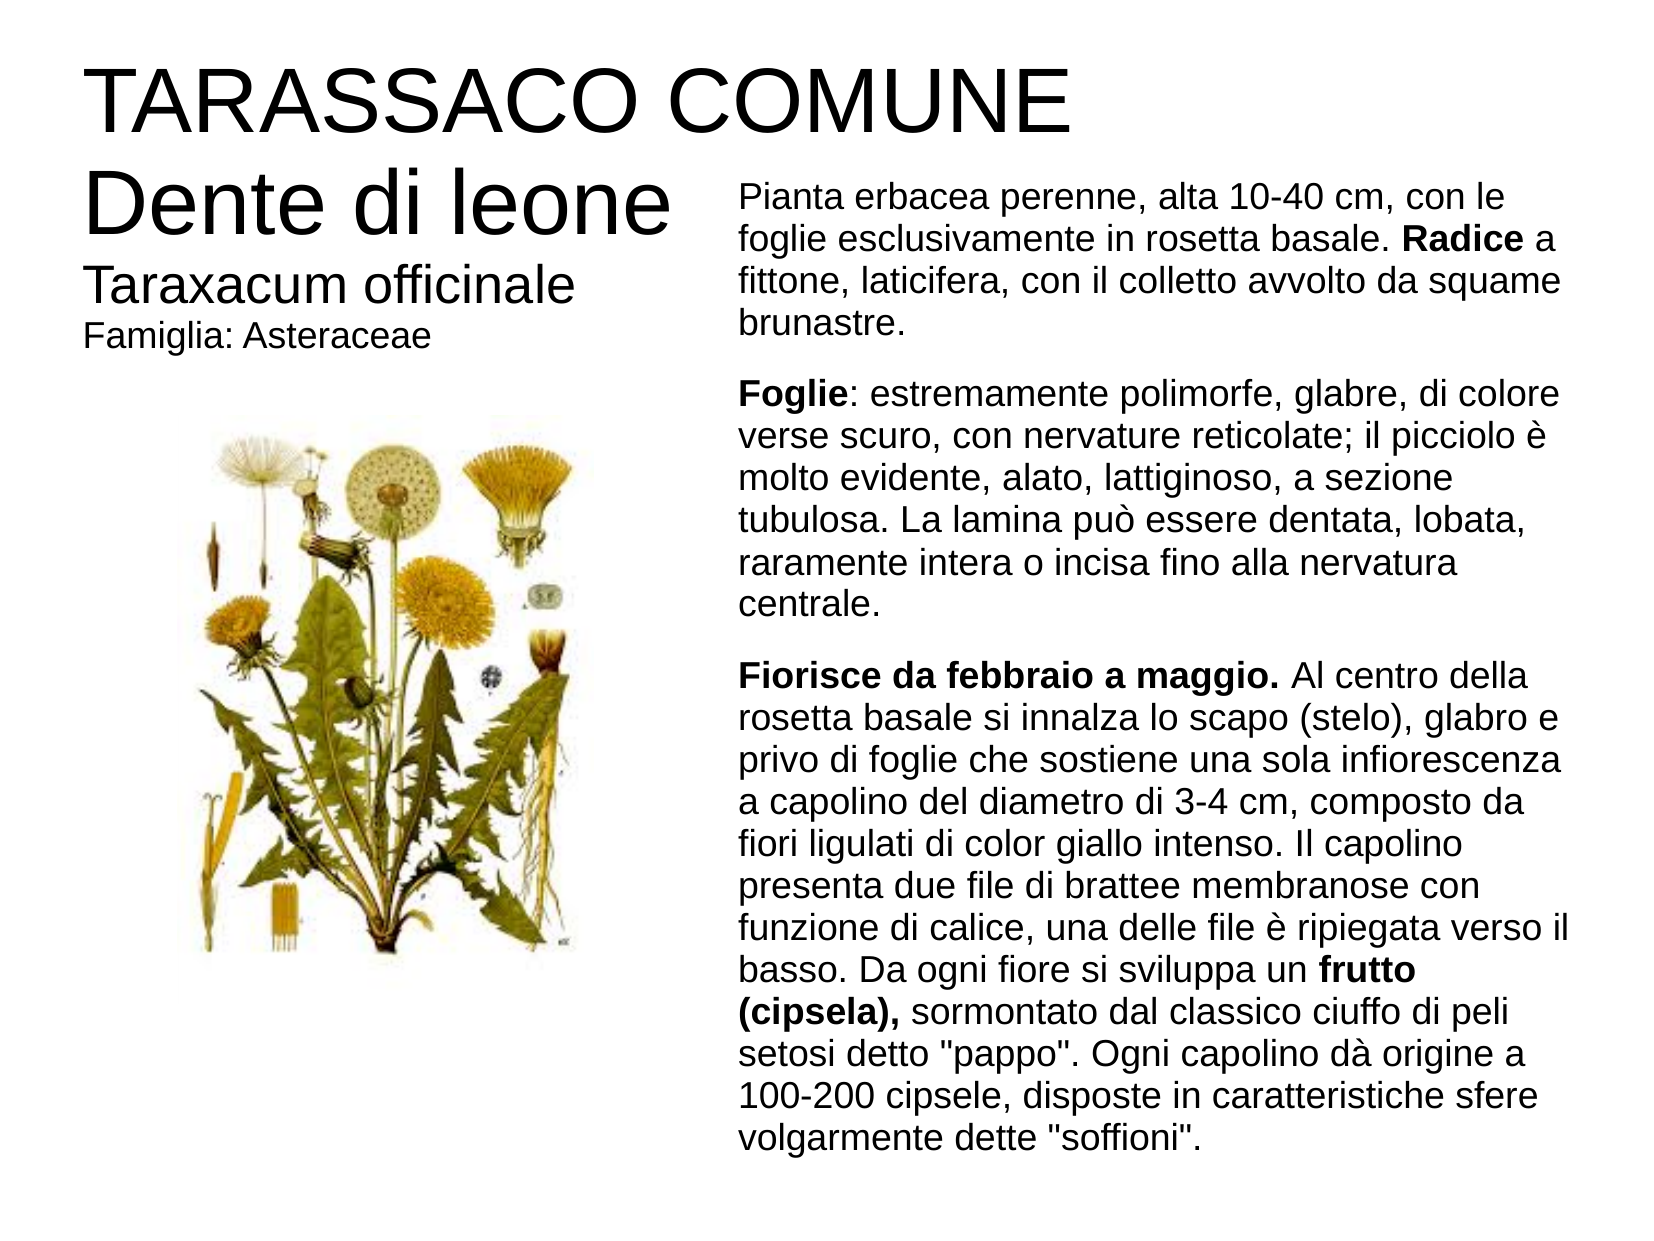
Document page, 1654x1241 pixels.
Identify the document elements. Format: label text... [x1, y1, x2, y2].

picture [177, 415, 594, 1004]
title TARASSACO COMUNE Dente di leone Taraxacum officinale Famiglia: Asteraceae [82, 49, 1571, 358]
list Pianta erbacea perenne, alta 10-40 cm, con le foglie esclusivamente in rosetta basale. Radice a fittone, laticifera, con il colletto avvolto da squame brunastre. Foglie: estremamente polimorfe, glabre, di colore verse scuro, con nervature reticolate; il picciolo è molto evidente, alato, lattiginoso, a sezione tubulosa. La lamina può essere dentata, lobata, raramente intera o incisa fino alla nervatura centrale. Fiorisce da febbraio a maggio. Al centro della rosetta basale si innalza lo scapo (stelo), glabro e privo di foglie che sostiene una sola infiorescenza a capolino del diametro di 3-4 cm, composto da fiori ligulati di color giallo intenso. Il capolino presenta due file di brattee membranose con funzione di calice, una delle file è ripiegata verso il basso. Da ogni fiore si sviluppa un frutto (cipsela), sormontato dal classico ciuffo di peli setosi detto "pappo". Ogni capolino dà origine a 100-200 cipsele, disposte in caratteristiche sfere volgarmente dette "soffioni". [738, 175, 1572, 1166]
